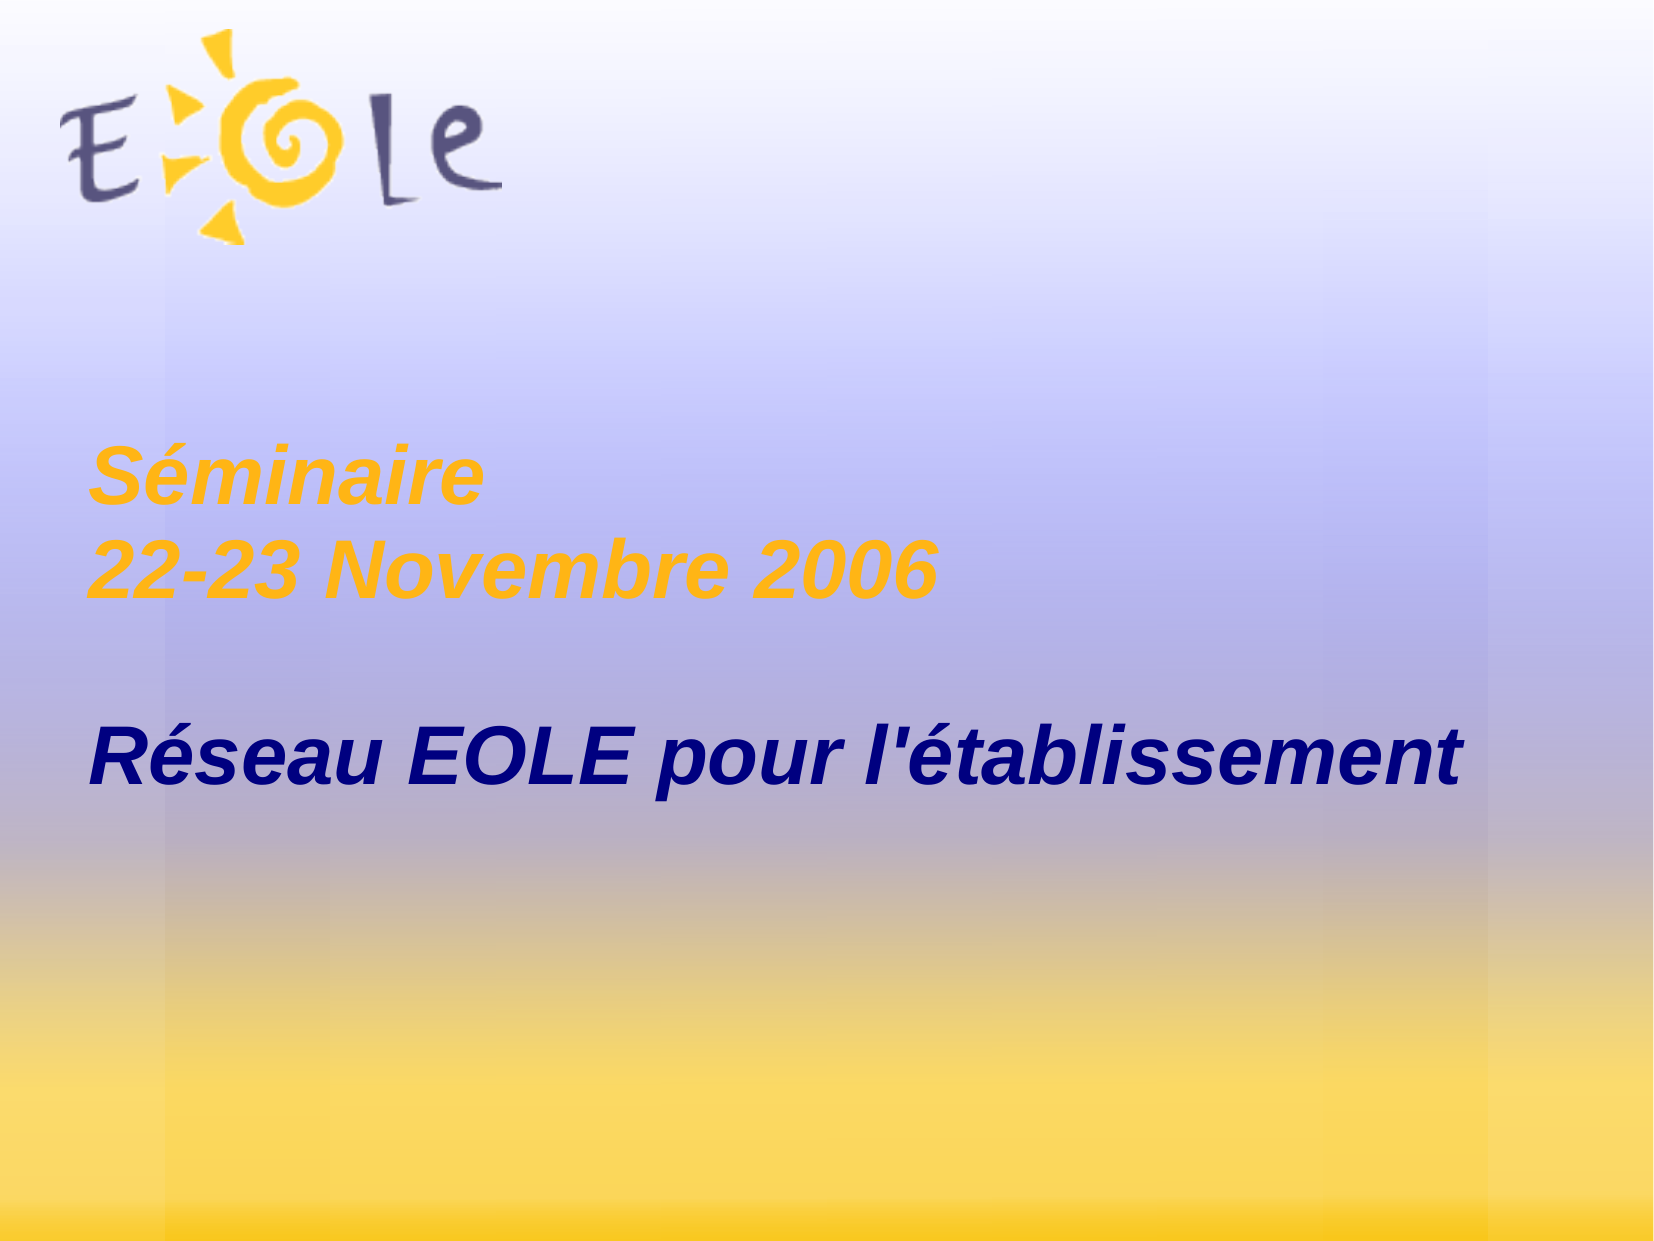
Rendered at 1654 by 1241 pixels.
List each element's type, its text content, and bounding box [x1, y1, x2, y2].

title Séminaire 22-23 Novembre 2006 Réseau EOLE pour l'établissement [88, 401, 1577, 831]
picture [0, 0, 1654, 1241]
